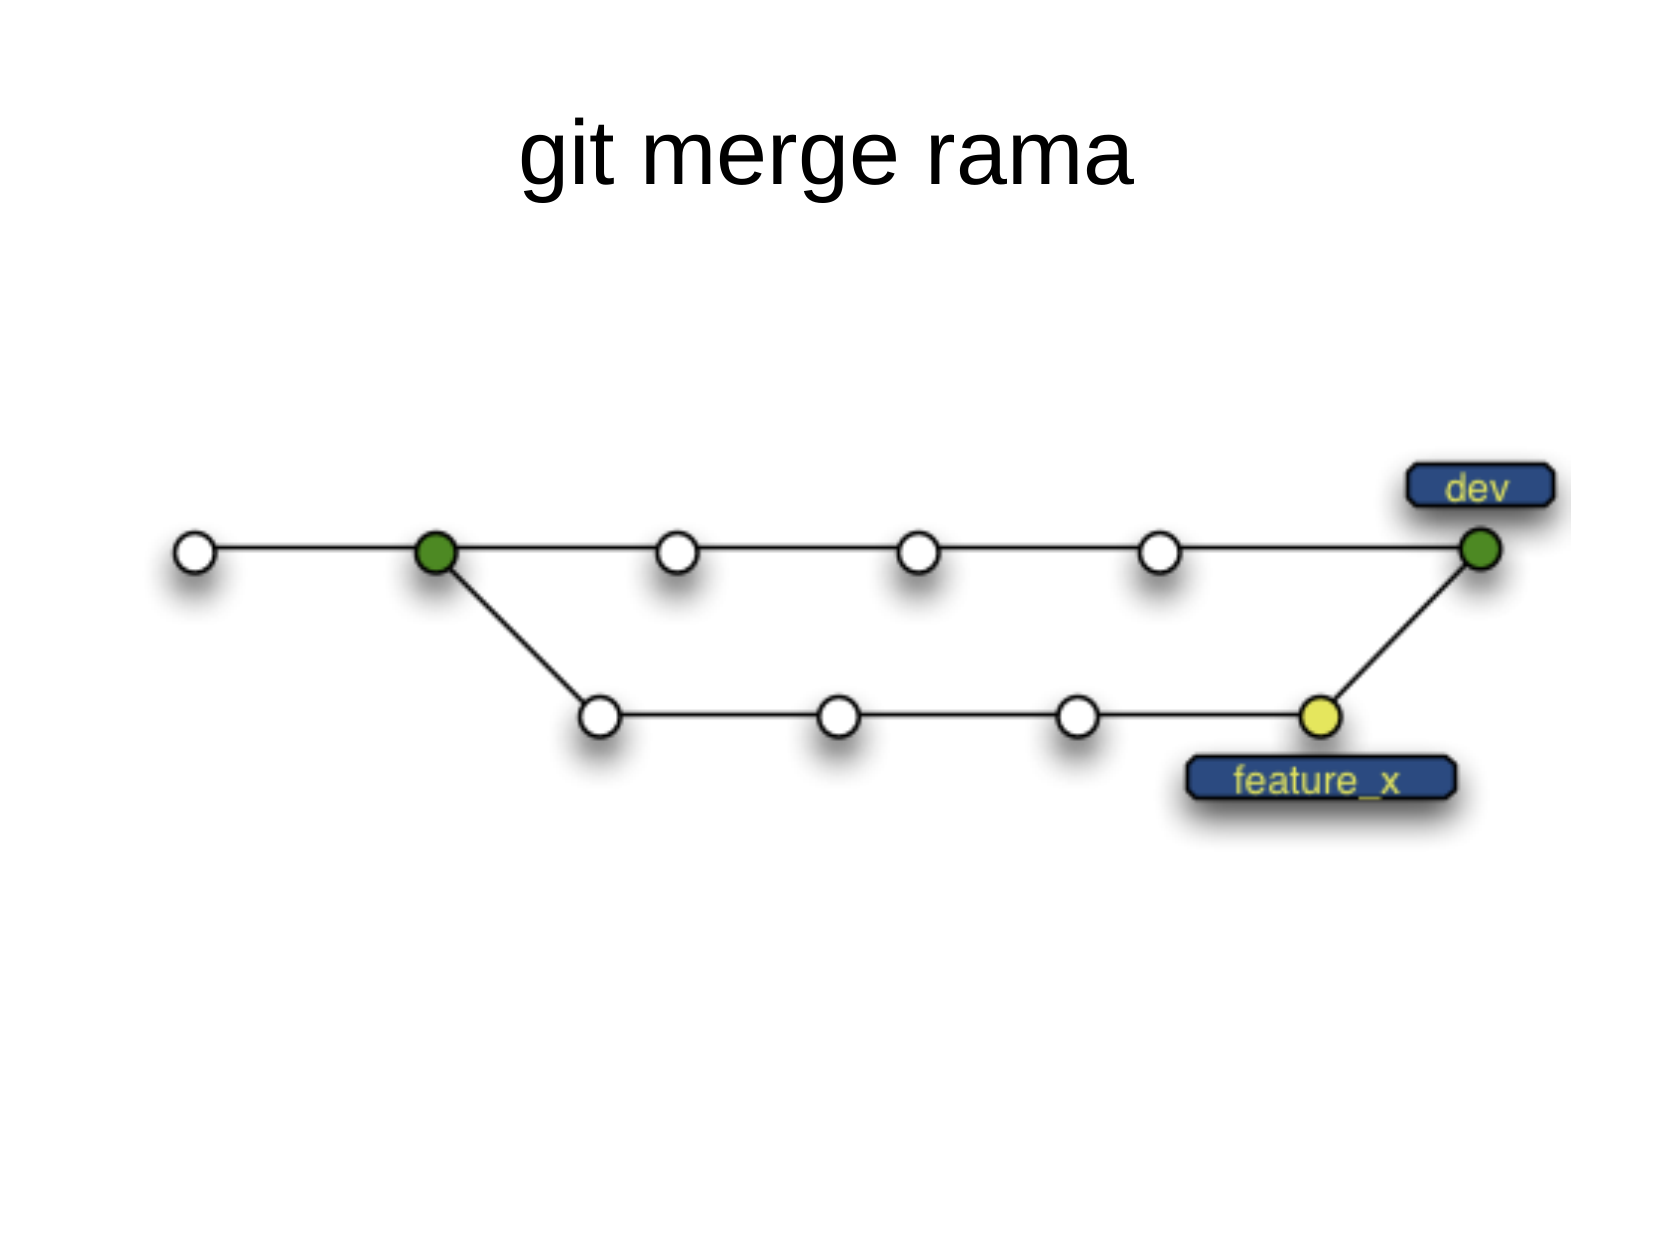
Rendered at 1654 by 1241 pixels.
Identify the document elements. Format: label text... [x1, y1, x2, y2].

title git merge rama [82, 49, 1571, 257]
picture [82, 389, 1571, 911]
